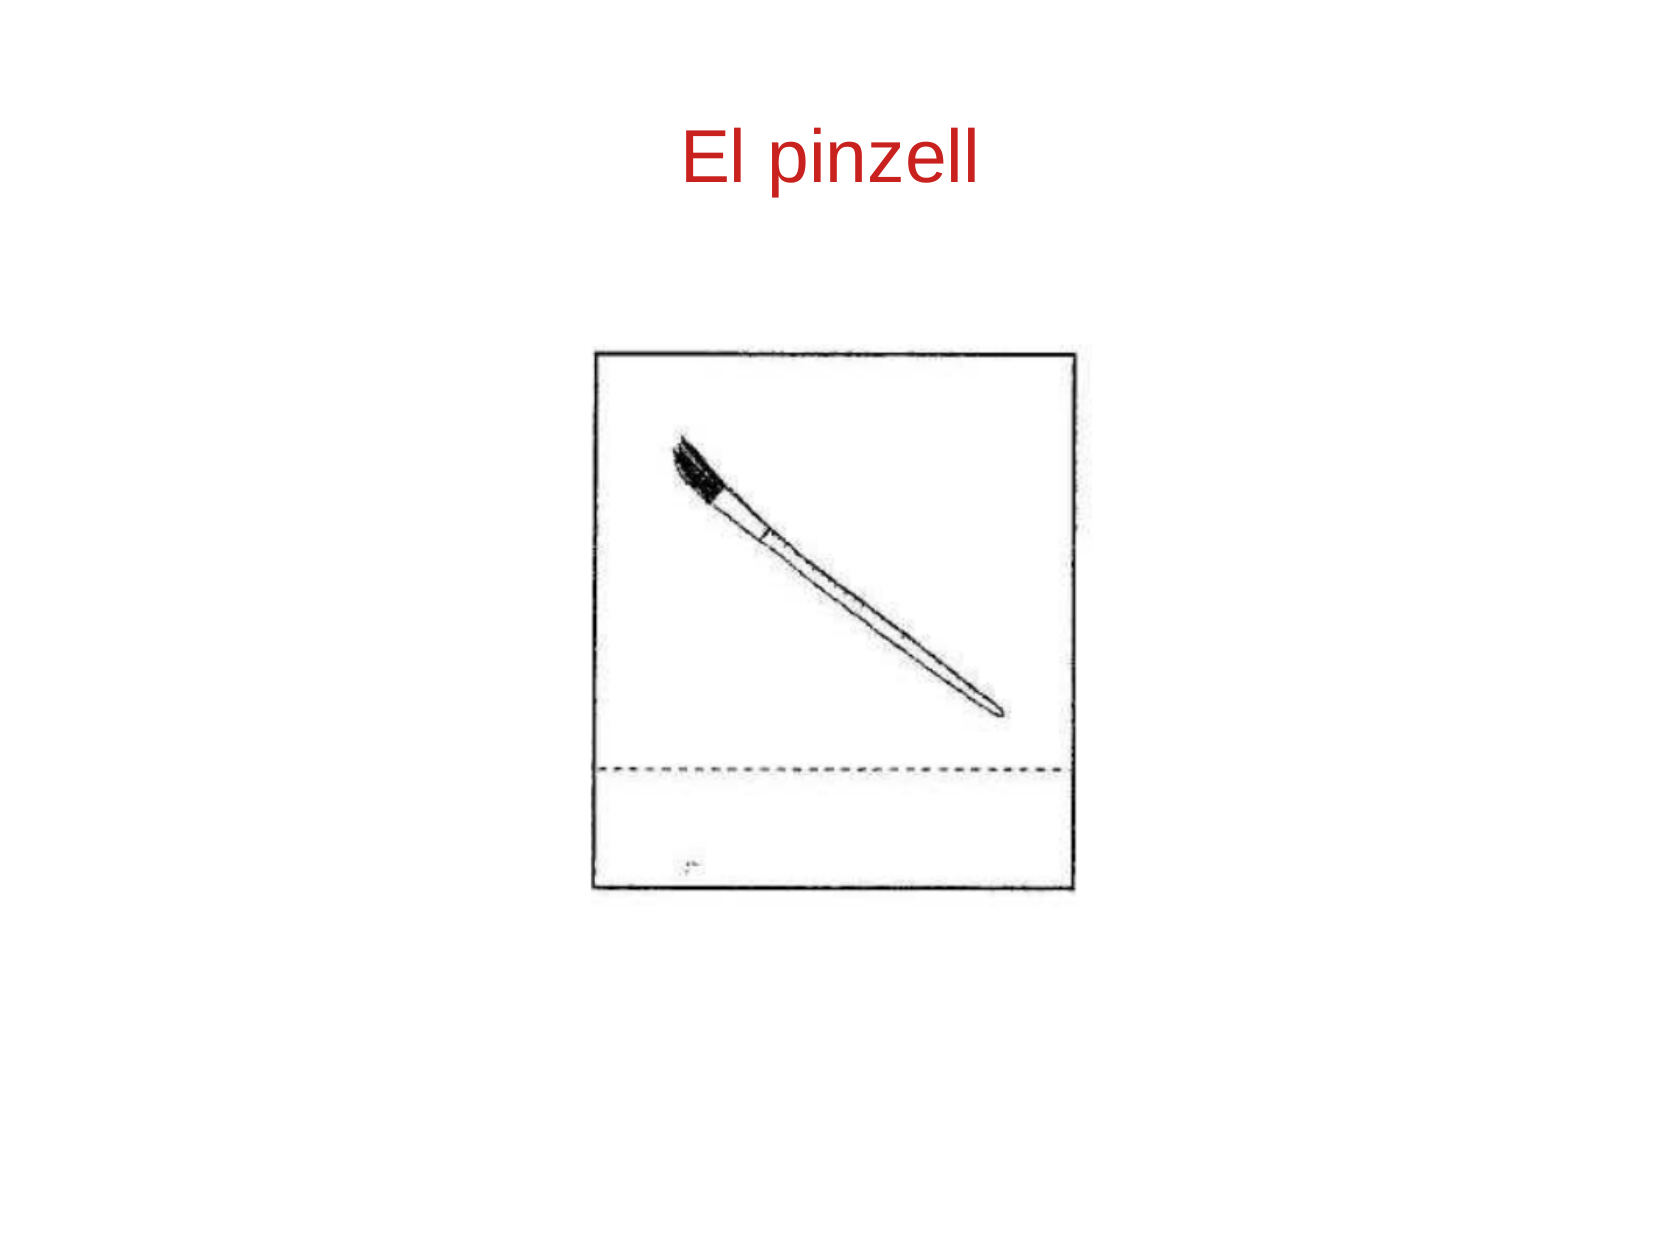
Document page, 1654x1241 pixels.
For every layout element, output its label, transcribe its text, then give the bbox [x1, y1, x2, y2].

picture [590, 342, 1105, 907]
text_box El pinzell [289, 49, 1371, 257]
